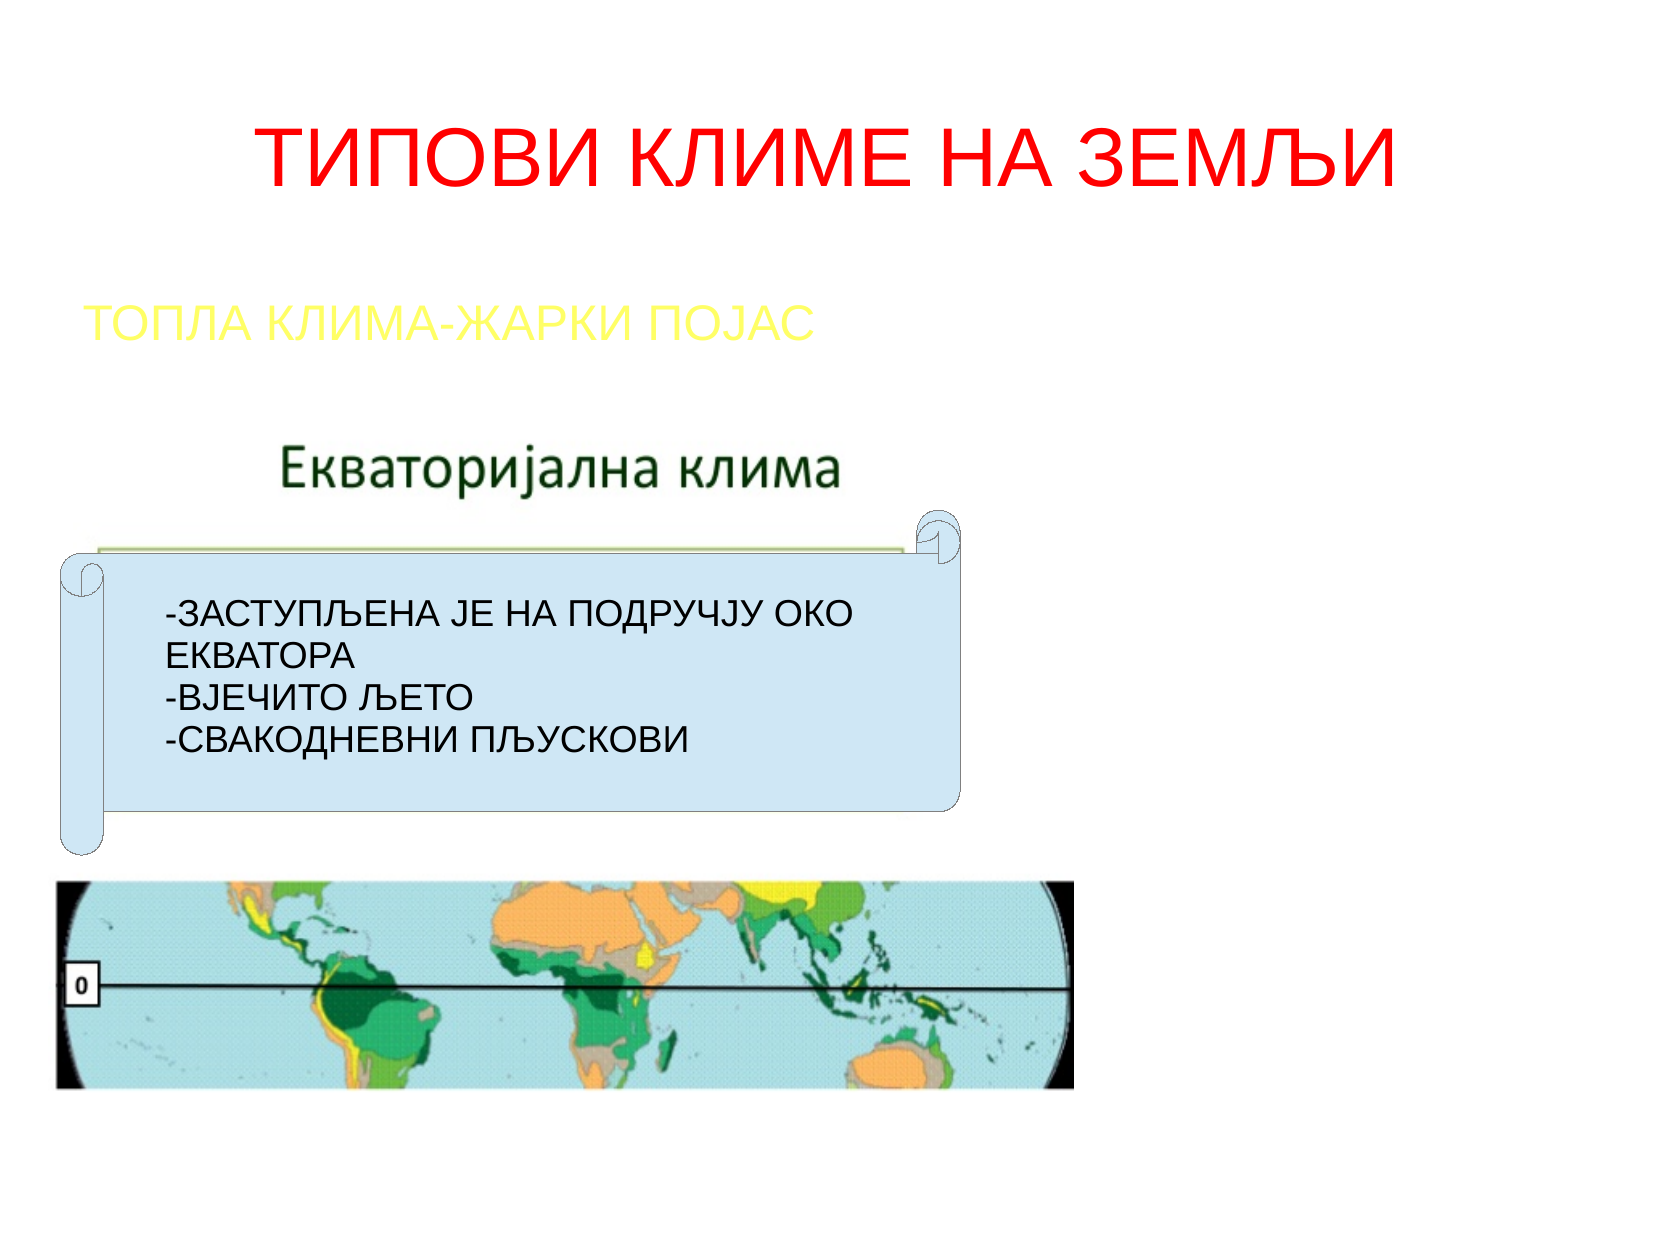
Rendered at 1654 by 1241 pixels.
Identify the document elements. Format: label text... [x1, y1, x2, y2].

list ТОПЛА КЛИМА-ЖАРКИ ПОЈАС [82, 290, 1571, 1109]
text_box -ЗАСТУПЉЕНА ЈЕ НА ПОДРУЧЈУ ОКО ЕКВАТОРА -ВЈЕЧИТО ЉЕТО -СВАКОДНЕВНИ ПЉУСКОВИ [150, 585, 870, 769]
picture [48, 361, 1074, 1171]
title ТИПОВИ КЛИМЕ НА ЗЕМЉИ [82, 49, 1571, 257]
text_box [60, 510, 961, 856]
